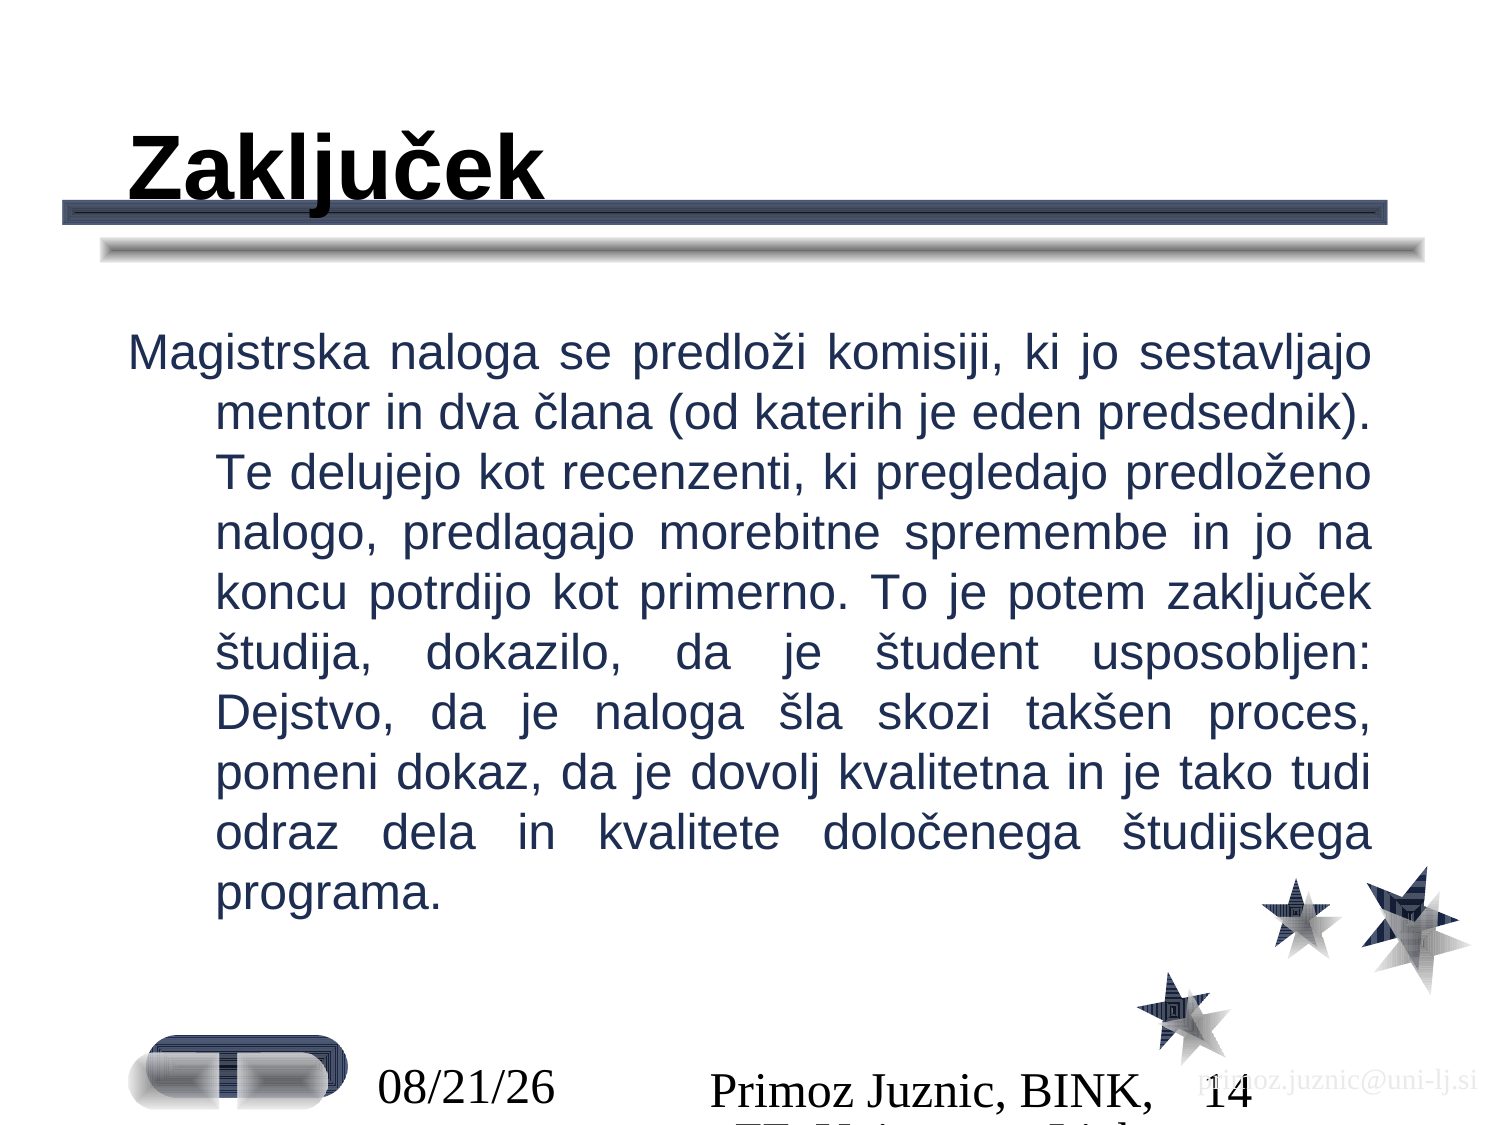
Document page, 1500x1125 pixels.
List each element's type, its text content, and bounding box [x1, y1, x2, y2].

list Magistrska naloga se predloži komisiji, ki jo sestavljajo mentor in dva člana (od katerih je eden predsednik). Te delujejo kot recenzenti, ki pregledajo predloženo nalogo, predlagajo morebitne spremembe in jo na koncu potrdijo kot primerno. To je potem zaključek študija, dokazilo, da je študent usposobljen: Dejstvo, da je naloga šla skozi takšen proces, pomeni dokaz, da je dovolj kvalitetna in je tako tudi odraz dela in kvalitete določenega študijskega programa. [112, 312, 1388, 988]
title Zaključek [112, 37, 1388, 225]
